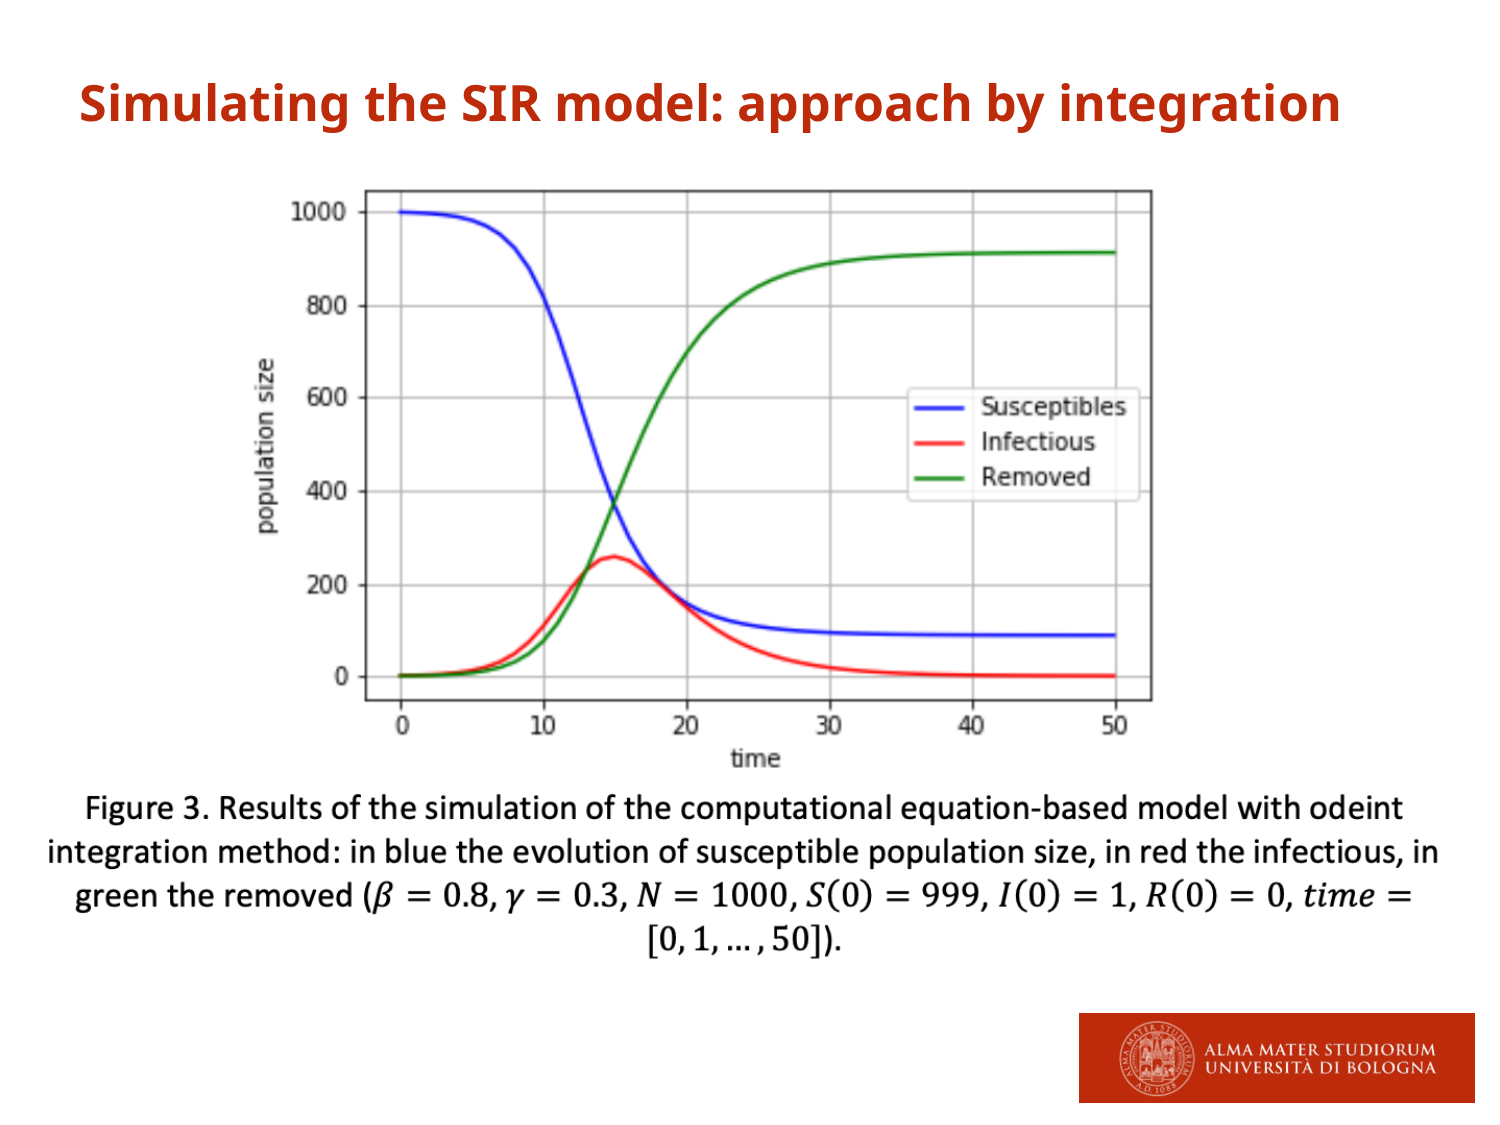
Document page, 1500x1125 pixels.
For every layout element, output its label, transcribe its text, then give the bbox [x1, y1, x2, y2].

list Simulating the SIR model: approach by integration [64, 78, 1447, 160]
picture [46, 160, 1454, 965]
